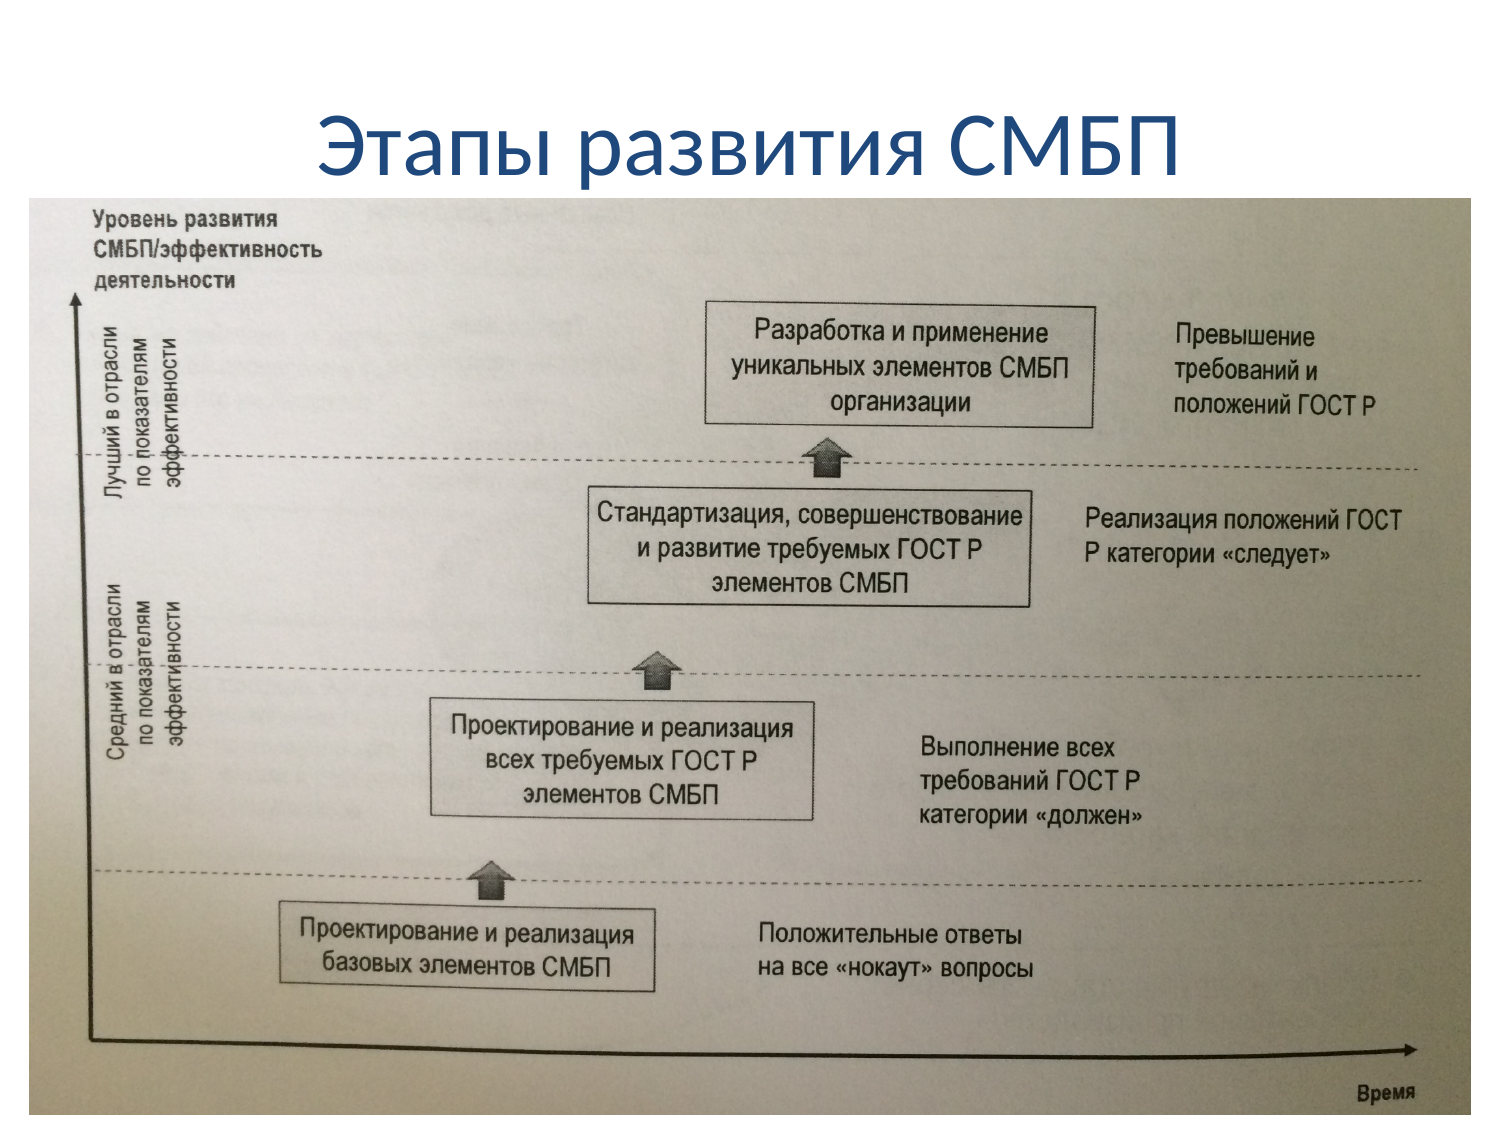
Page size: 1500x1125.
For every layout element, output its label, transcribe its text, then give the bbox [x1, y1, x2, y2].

text_box Этапы развития СМБП [75, 45, 1425, 198]
picture [29, 198, 1471, 1115]
